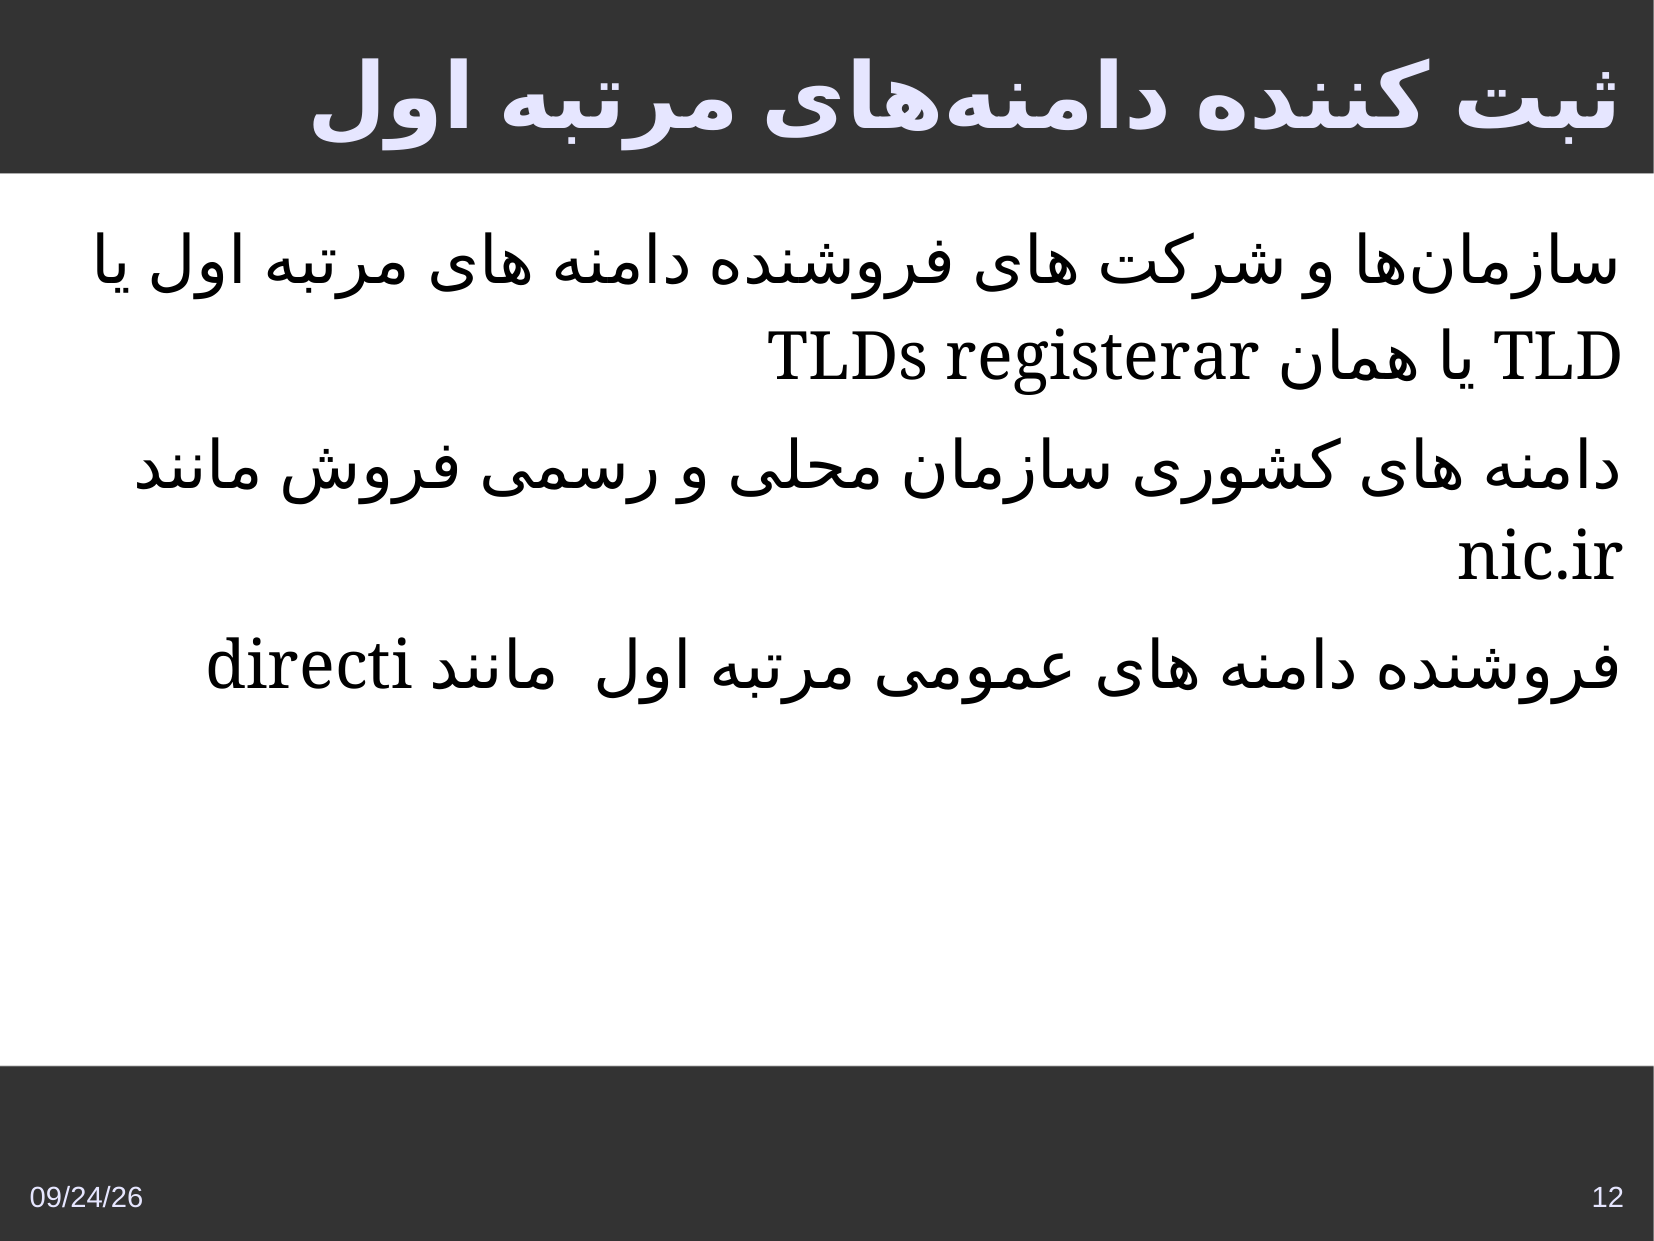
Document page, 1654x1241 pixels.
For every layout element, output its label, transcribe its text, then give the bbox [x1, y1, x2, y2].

title ثبت کننده دامنه‌های مرتبه اول [29, 14, 1625, 163]
list سازمان‌ها و شرکت های فروشنده دامنه های مرتبه اول یا TLD یا همان TLDs registerar دامنه های کشوری سازمان محلی و رسمی فروش مانند nic.ir فروشنده دامنه های عمومی مرتبه اول مانند directi [29, 206, 1625, 1034]
picture [0, 0, 1654, 1241]
